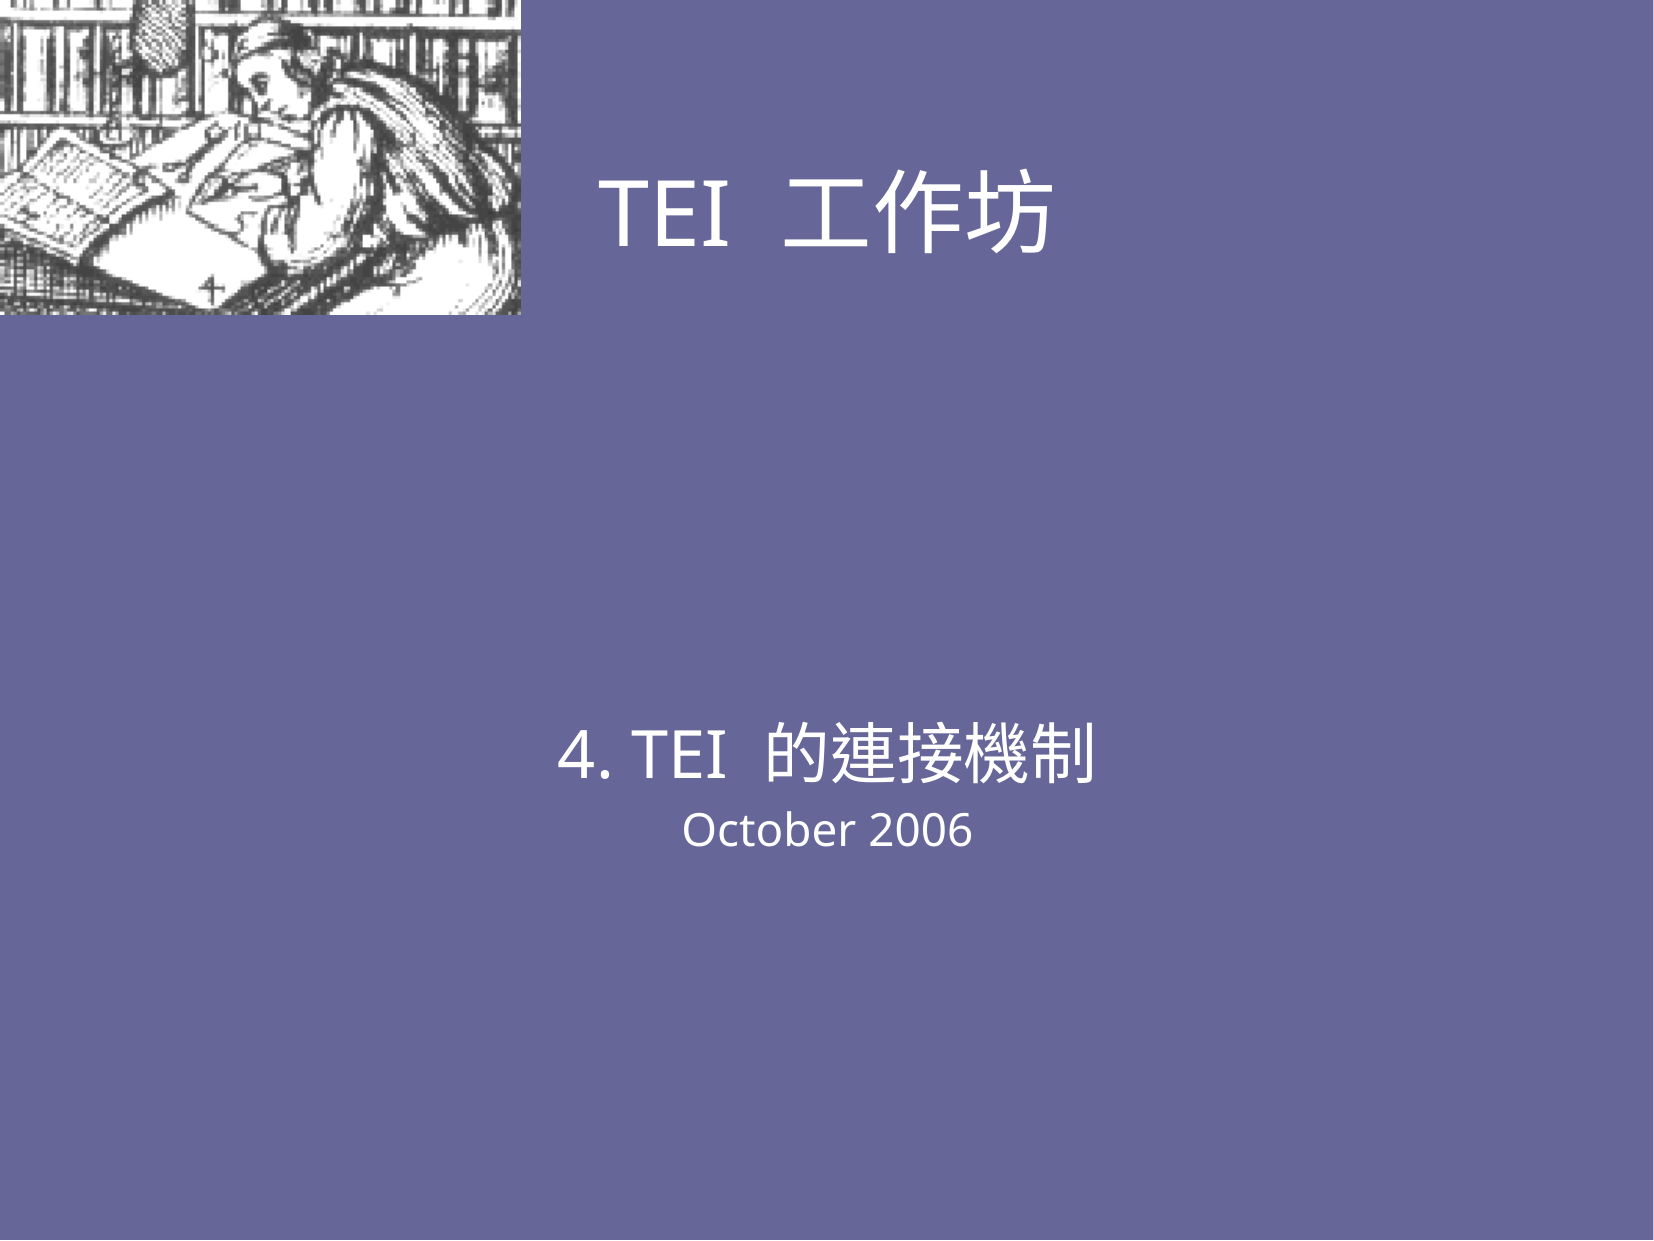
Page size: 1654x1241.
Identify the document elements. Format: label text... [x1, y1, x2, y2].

title TEI 工作坊 [521, 102, 1534, 310]
subtitle 4. TEI 的連接機制 October 2006 [121, 344, 1534, 1127]
picture [0, 0, 521, 315]
